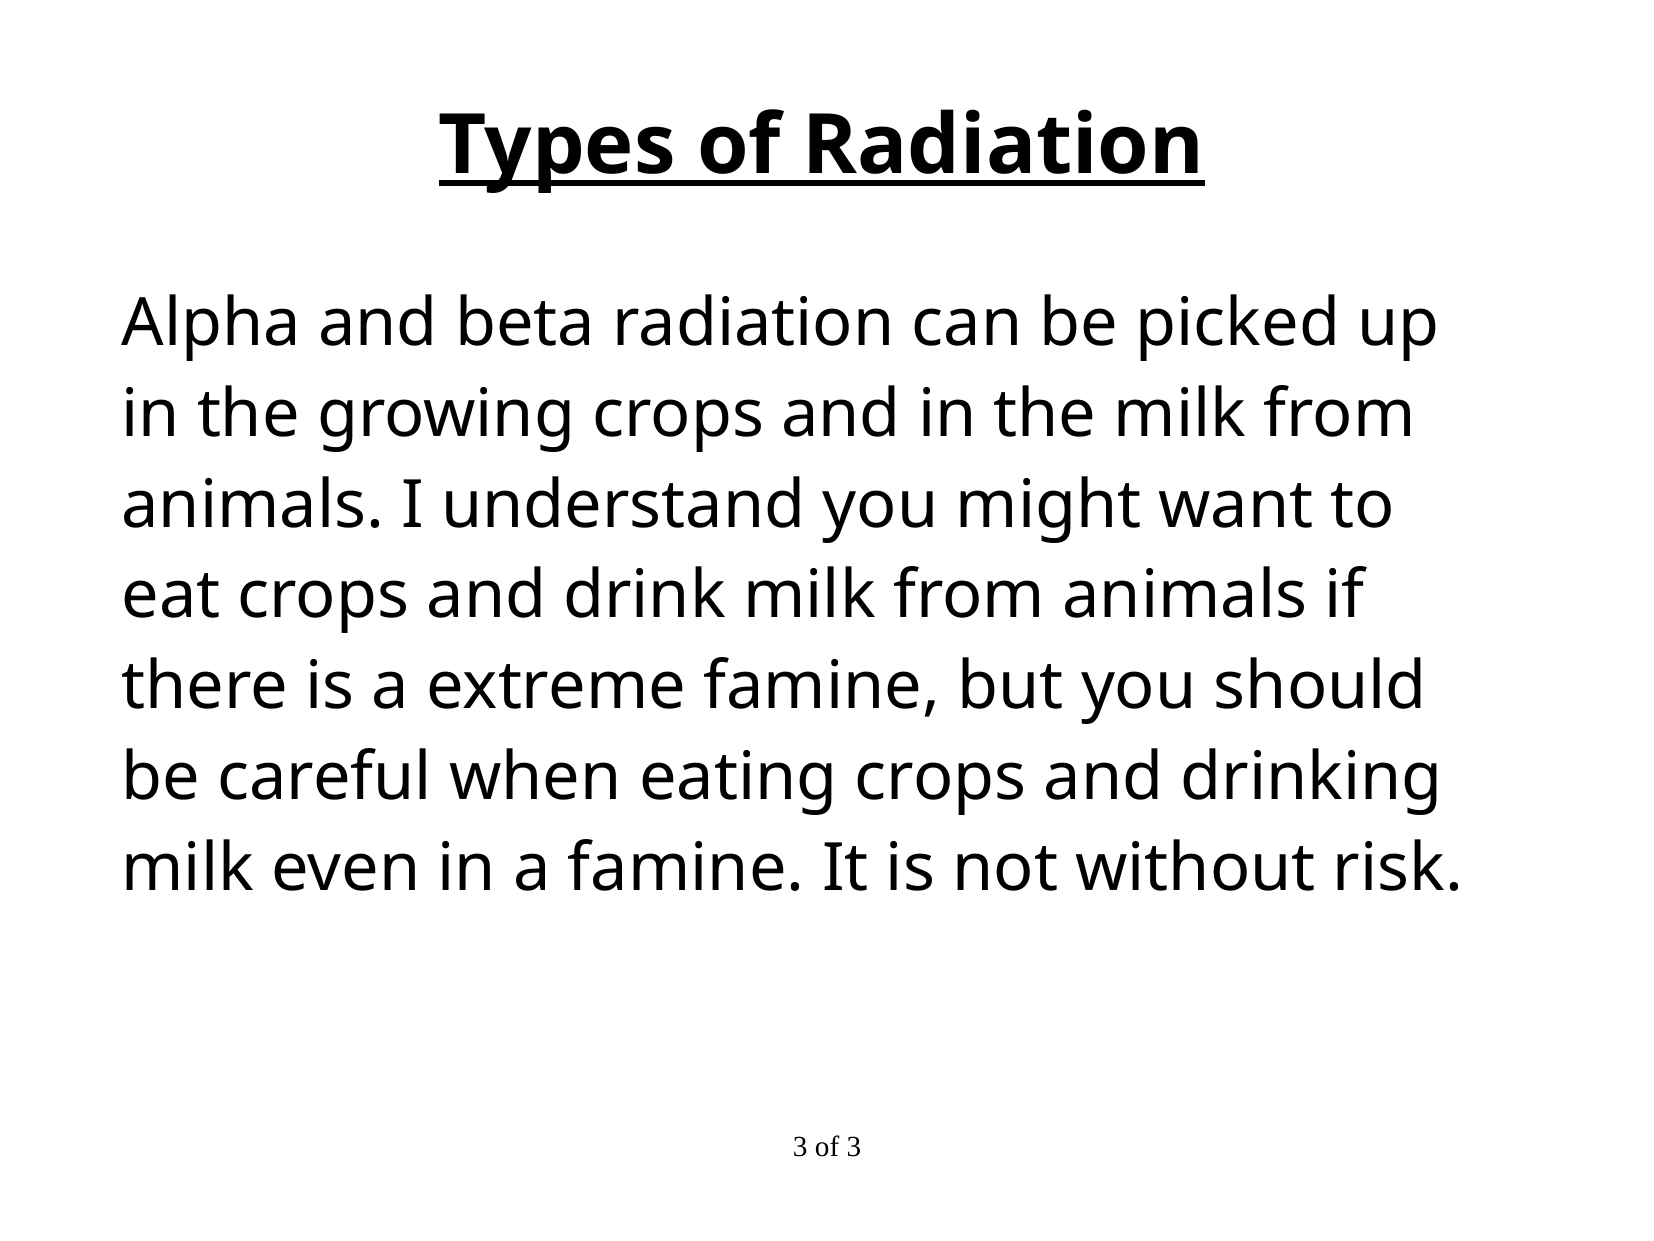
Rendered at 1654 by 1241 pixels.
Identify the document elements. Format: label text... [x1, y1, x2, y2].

text_box Types of Radiation [166, 77, 1478, 327]
text_box Alpha and beta radiation can be picked up in the growing crops and in the milk from animals. I understand you might want to eat crops and drink milk from animals if there is a extreme famine, but you should be careful when eating crops and drinking milk even in a famine. It is not without risk. [106, 266, 1501, 982]
